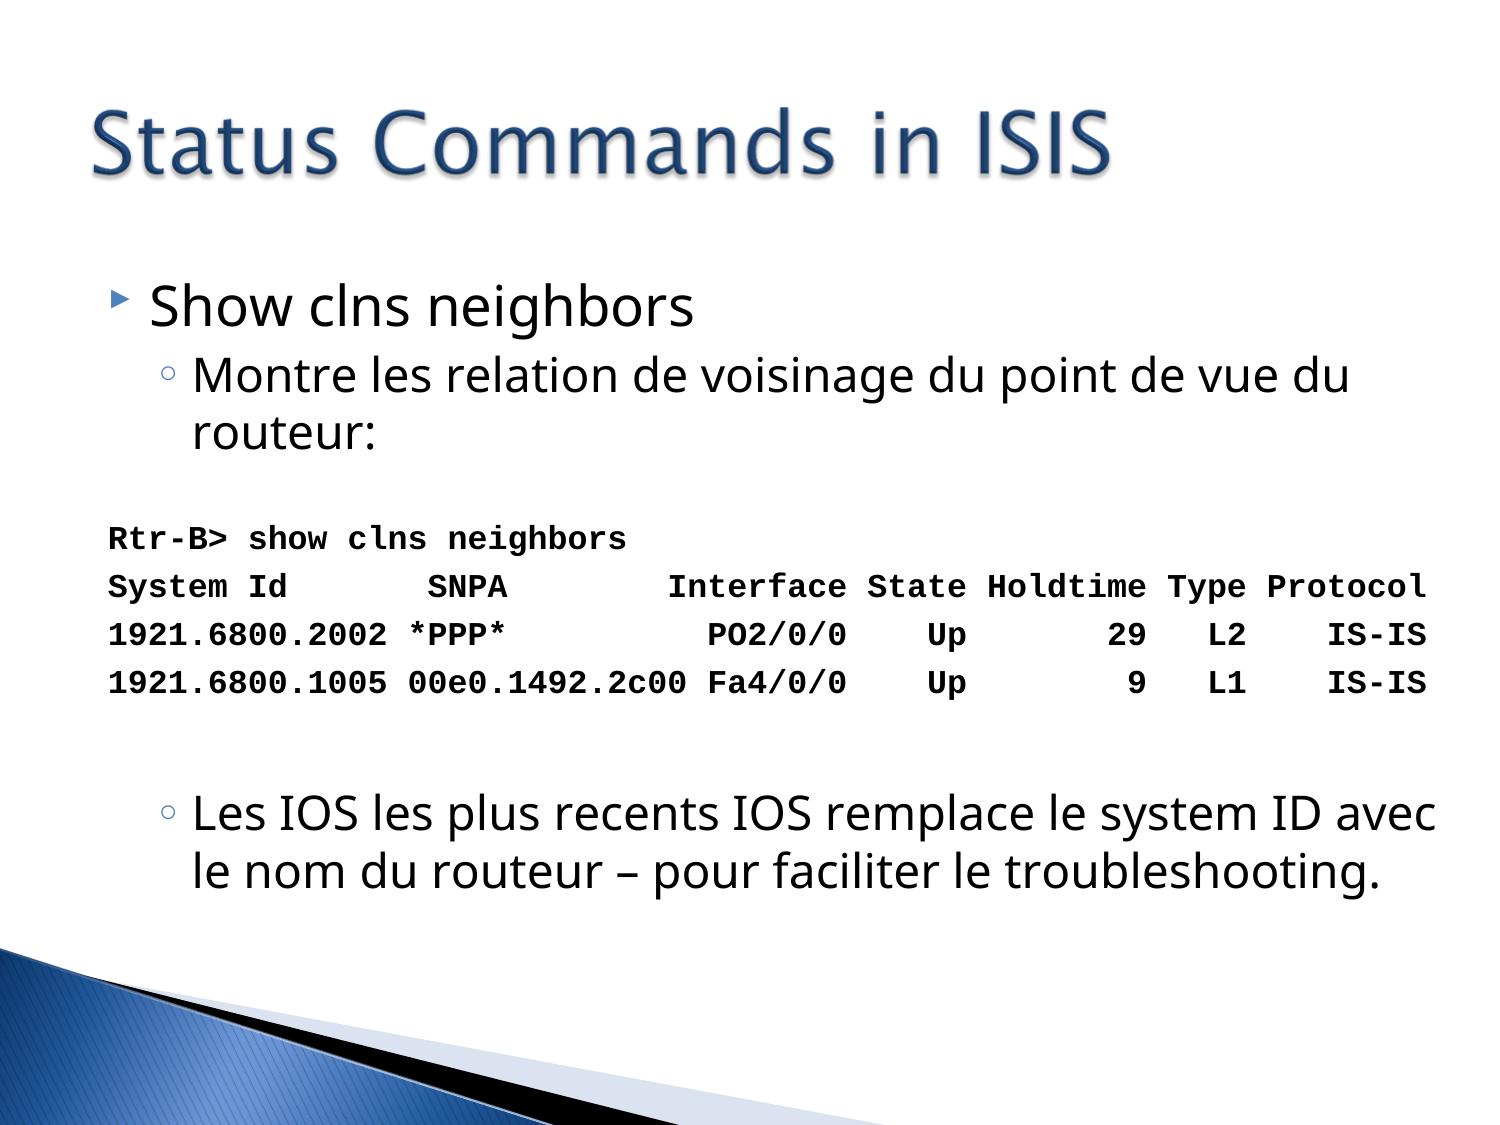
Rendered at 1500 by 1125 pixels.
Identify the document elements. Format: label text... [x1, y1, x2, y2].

text_box [75, 45, 1426, 234]
picture [0, 947, 559, 1125]
list Show clns neighbors Montre les relation de voisinage du point de vue du routeur: Rtr-B> show clns neighbors System Id SNPA Interface State Holdtime Type Protocol 1921.6800.2002 *PPP* PO2/0/0 Up 29 L2 IS-IS 1921.6800.1005 00e0.1492.2c00 Fa4/0/0 Up 9 L1 IS-IS Les IOS les plus recents IOS remplace le system ID avec le nom du routeur – pour faciliter le troubleshooting. [74, 262, 1475, 1006]
